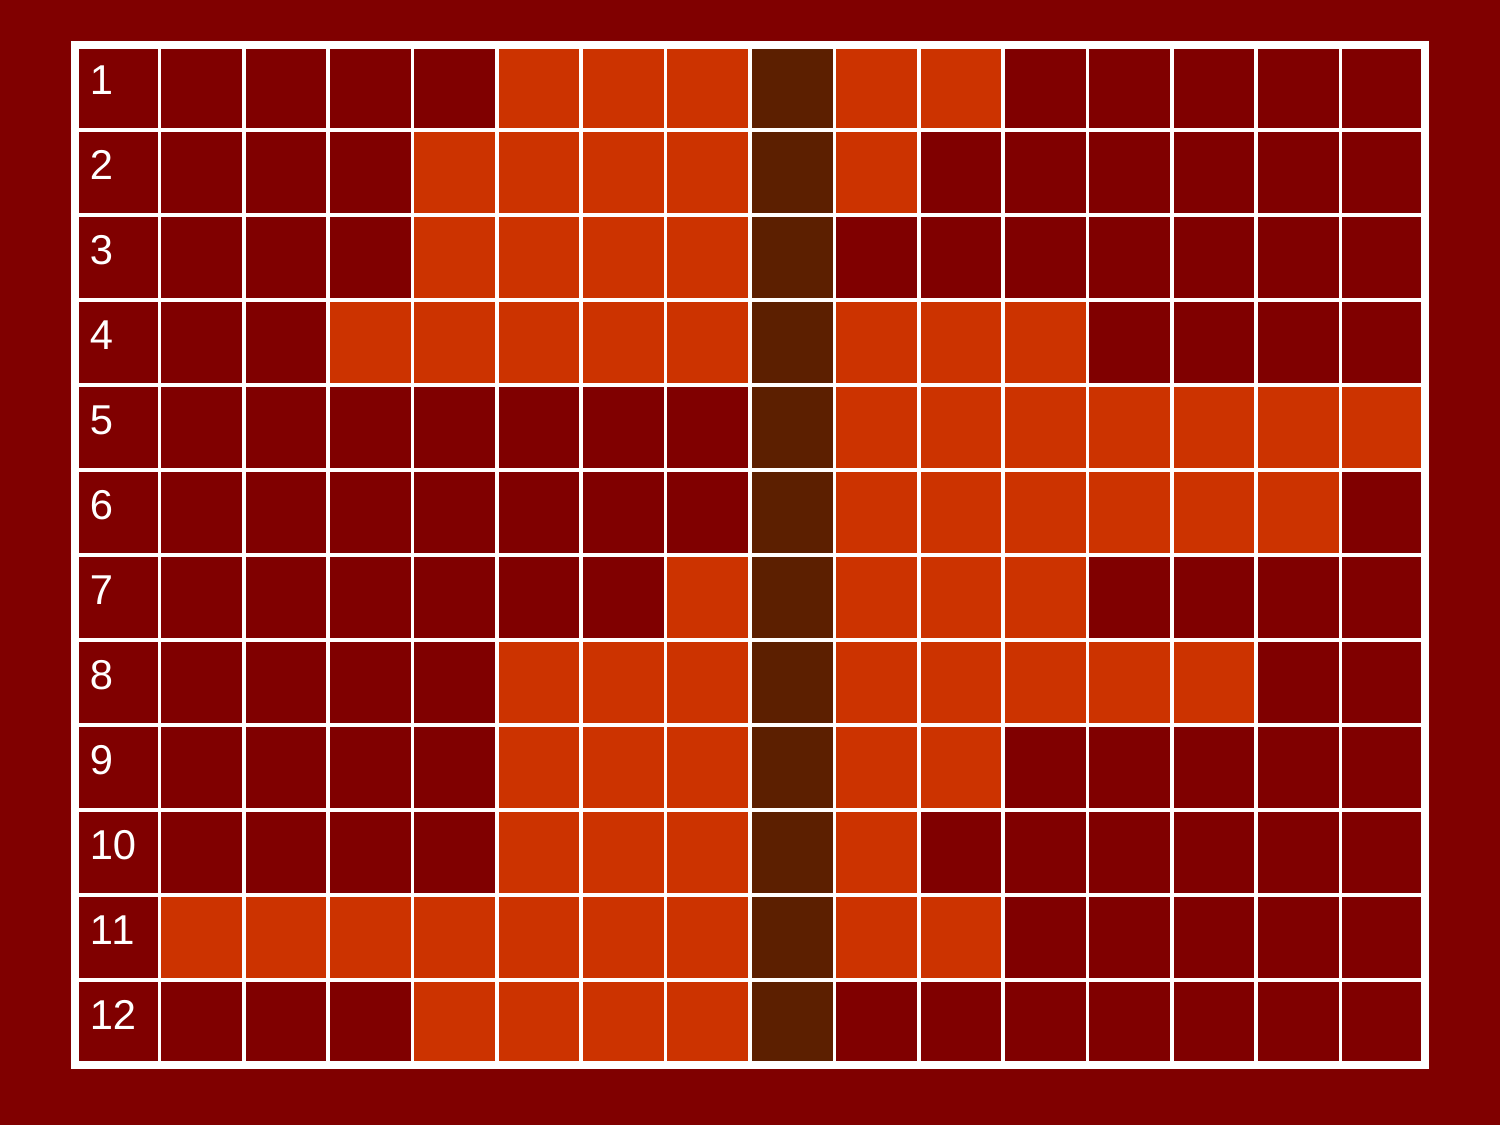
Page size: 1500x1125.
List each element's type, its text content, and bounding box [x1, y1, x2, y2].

table_cell [1174, 897, 1254, 978]
table_cell [499, 982, 579, 1061]
table_cell [414, 472, 495, 553]
table_cell [1258, 132, 1339, 213]
table_header [246, 49, 326, 128]
table_cell [836, 812, 917, 893]
table_cell [499, 132, 579, 213]
table_cell [836, 472, 917, 553]
table_cell [583, 217, 664, 298]
table_cell 10 [79, 812, 158, 893]
table_cell [1089, 472, 1170, 553]
table_cell [246, 132, 326, 213]
table_cell [1258, 217, 1339, 298]
table_cell [836, 302, 917, 383]
table_cell [1258, 557, 1339, 638]
table_cell [752, 132, 833, 213]
table_cell [1089, 387, 1170, 468]
table_cell [414, 217, 495, 298]
table_cell [921, 472, 1001, 553]
table_cell [921, 642, 1001, 723]
table_cell [1258, 812, 1339, 893]
table_cell 12 [79, 982, 158, 1061]
table_cell [1174, 812, 1254, 893]
table_cell [414, 727, 495, 808]
table_cell [921, 897, 1001, 978]
table_cell [246, 472, 326, 553]
table_cell [161, 812, 242, 893]
table_cell [1005, 302, 1086, 383]
table_cell [667, 982, 748, 1061]
table_cell [921, 217, 1001, 298]
table_cell [752, 897, 833, 978]
table_cell [1089, 982, 1170, 1061]
table_cell [583, 812, 664, 893]
table_cell [1089, 642, 1170, 723]
table_cell [1005, 557, 1086, 638]
table_cell [499, 387, 579, 468]
table_cell [583, 387, 664, 468]
table_cell [161, 387, 242, 468]
table_header [499, 49, 579, 128]
table_cell [1174, 472, 1254, 553]
table_cell [1258, 982, 1339, 1061]
table_cell [752, 982, 833, 1061]
table_cell [1342, 727, 1421, 808]
table_cell [499, 557, 579, 638]
table_cell [1005, 812, 1086, 893]
table_cell [1342, 302, 1421, 383]
table_cell [752, 472, 833, 553]
table_cell [921, 812, 1001, 893]
table_cell [161, 132, 242, 213]
table_cell [1005, 387, 1086, 468]
table_cell [414, 302, 495, 383]
table_cell [414, 642, 495, 723]
table_cell [1005, 982, 1086, 1061]
table_cell [161, 642, 242, 723]
table_cell [414, 132, 495, 213]
table_cell [246, 302, 326, 383]
table_cell [752, 217, 833, 298]
table_cell [583, 642, 664, 723]
table_cell [1342, 982, 1421, 1061]
table_cell [499, 302, 579, 383]
table_cell [752, 387, 833, 468]
table_cell [246, 217, 326, 298]
table_cell [836, 217, 917, 298]
table_cell [1005, 897, 1086, 978]
table_cell [1174, 727, 1254, 808]
table_cell [1258, 727, 1339, 808]
table_cell [161, 557, 242, 638]
table_cell [836, 557, 917, 638]
table_cell [330, 897, 411, 978]
table_cell [330, 132, 411, 213]
table_cell [921, 302, 1001, 383]
table_cell [330, 302, 411, 383]
table_header [1342, 49, 1421, 128]
table_header [414, 49, 495, 128]
table_cell [1342, 472, 1421, 553]
table_cell [1089, 897, 1170, 978]
table_header [1005, 49, 1086, 128]
table_cell [1089, 132, 1170, 213]
table_cell [499, 897, 579, 978]
table_cell [246, 727, 326, 808]
table_cell [1258, 897, 1339, 978]
table_header 1 [79, 49, 158, 128]
table_cell [583, 727, 664, 808]
table_cell [667, 132, 748, 213]
table_cell [921, 387, 1001, 468]
table_cell [161, 897, 242, 978]
table_cell [330, 387, 411, 468]
table_cell [330, 217, 411, 298]
table_cell [246, 387, 326, 468]
table_cell [414, 812, 495, 893]
table_cell [1174, 302, 1254, 383]
table_cell [836, 387, 917, 468]
table_cell [1089, 557, 1170, 638]
table_cell [246, 897, 326, 978]
table_cell [667, 897, 748, 978]
table_cell [1174, 132, 1254, 213]
table_cell [330, 642, 411, 723]
table_header [752, 49, 833, 128]
table_cell [1174, 387, 1254, 468]
table_cell 5 [79, 387, 158, 468]
table_cell [667, 727, 748, 808]
table_cell 9 [79, 727, 158, 808]
table_cell [1342, 642, 1421, 723]
table_cell [330, 472, 411, 553]
table_header [330, 49, 411, 128]
table_header [583, 49, 664, 128]
table_header [1089, 49, 1170, 128]
table_cell [1342, 557, 1421, 638]
table_cell [836, 132, 917, 213]
table_cell [752, 812, 833, 893]
table_cell [667, 557, 748, 638]
table_header [836, 49, 917, 128]
table_cell [583, 557, 664, 638]
table_cell [499, 472, 579, 553]
table_header [161, 49, 242, 128]
table_cell [330, 982, 411, 1061]
table_cell [330, 557, 411, 638]
table_cell [836, 982, 917, 1061]
table_cell [1342, 897, 1421, 978]
table_cell [499, 812, 579, 893]
table_cell [246, 982, 326, 1061]
table_cell [1174, 642, 1254, 723]
table_header [667, 49, 748, 128]
table_cell [752, 642, 833, 723]
table_header [921, 49, 1001, 128]
table_cell [1089, 727, 1170, 808]
table_cell [836, 897, 917, 978]
table_cell [752, 727, 833, 808]
table_cell 11 [79, 897, 158, 978]
table_cell [161, 982, 242, 1061]
table_cell 7 [79, 557, 158, 638]
table_cell [667, 812, 748, 893]
table_cell [1005, 472, 1086, 553]
table_cell [1174, 982, 1254, 1061]
table_cell [667, 302, 748, 383]
table_cell [1258, 302, 1339, 383]
table_header [1258, 49, 1339, 128]
table_cell [1342, 387, 1421, 468]
table_cell [414, 387, 495, 468]
table_cell [921, 982, 1001, 1061]
table_cell [1258, 642, 1339, 723]
table_cell [1005, 727, 1086, 808]
table_cell [161, 727, 242, 808]
table_cell 8 [79, 642, 158, 723]
table_cell [1258, 387, 1339, 468]
table_cell 2 [79, 132, 158, 213]
table_cell [752, 557, 833, 638]
table_cell [1342, 812, 1421, 893]
table_cell [246, 557, 326, 638]
table_cell 6 [79, 472, 158, 553]
table_cell [1342, 217, 1421, 298]
table_cell [1174, 217, 1254, 298]
table_cell [499, 642, 579, 723]
table_cell [161, 302, 242, 383]
table_cell [1258, 472, 1339, 553]
table_cell [836, 727, 917, 808]
table_cell [1174, 557, 1254, 638]
table_cell [414, 897, 495, 978]
table_cell [1089, 302, 1170, 383]
table_header [1174, 49, 1254, 128]
table_cell [921, 132, 1001, 213]
table_cell [667, 472, 748, 553]
table_cell [836, 642, 917, 723]
table_cell [499, 727, 579, 808]
table_cell [921, 557, 1001, 638]
table_cell [667, 217, 748, 298]
table_cell [1089, 812, 1170, 893]
table_cell [1342, 132, 1421, 213]
table_cell [583, 982, 664, 1061]
table_cell [752, 302, 833, 383]
table_cell [1005, 217, 1086, 298]
table_cell [330, 812, 411, 893]
table_cell [161, 472, 242, 553]
table_cell [667, 387, 748, 468]
table_cell [330, 727, 411, 808]
table_cell [161, 217, 242, 298]
table_cell [1089, 217, 1170, 298]
table_cell [246, 812, 326, 893]
table_cell 3 [79, 217, 158, 298]
table_cell [583, 897, 664, 978]
table_cell [583, 302, 664, 383]
table_cell [667, 642, 748, 723]
table_cell 4 [79, 302, 158, 383]
table_cell [414, 557, 495, 638]
table_cell [921, 727, 1001, 808]
table_cell [246, 642, 326, 723]
table_cell [414, 982, 495, 1061]
table_cell [583, 472, 664, 553]
table_cell [1005, 132, 1086, 213]
table_cell [1005, 642, 1086, 723]
table_cell [583, 132, 664, 213]
table_cell [499, 217, 579, 298]
